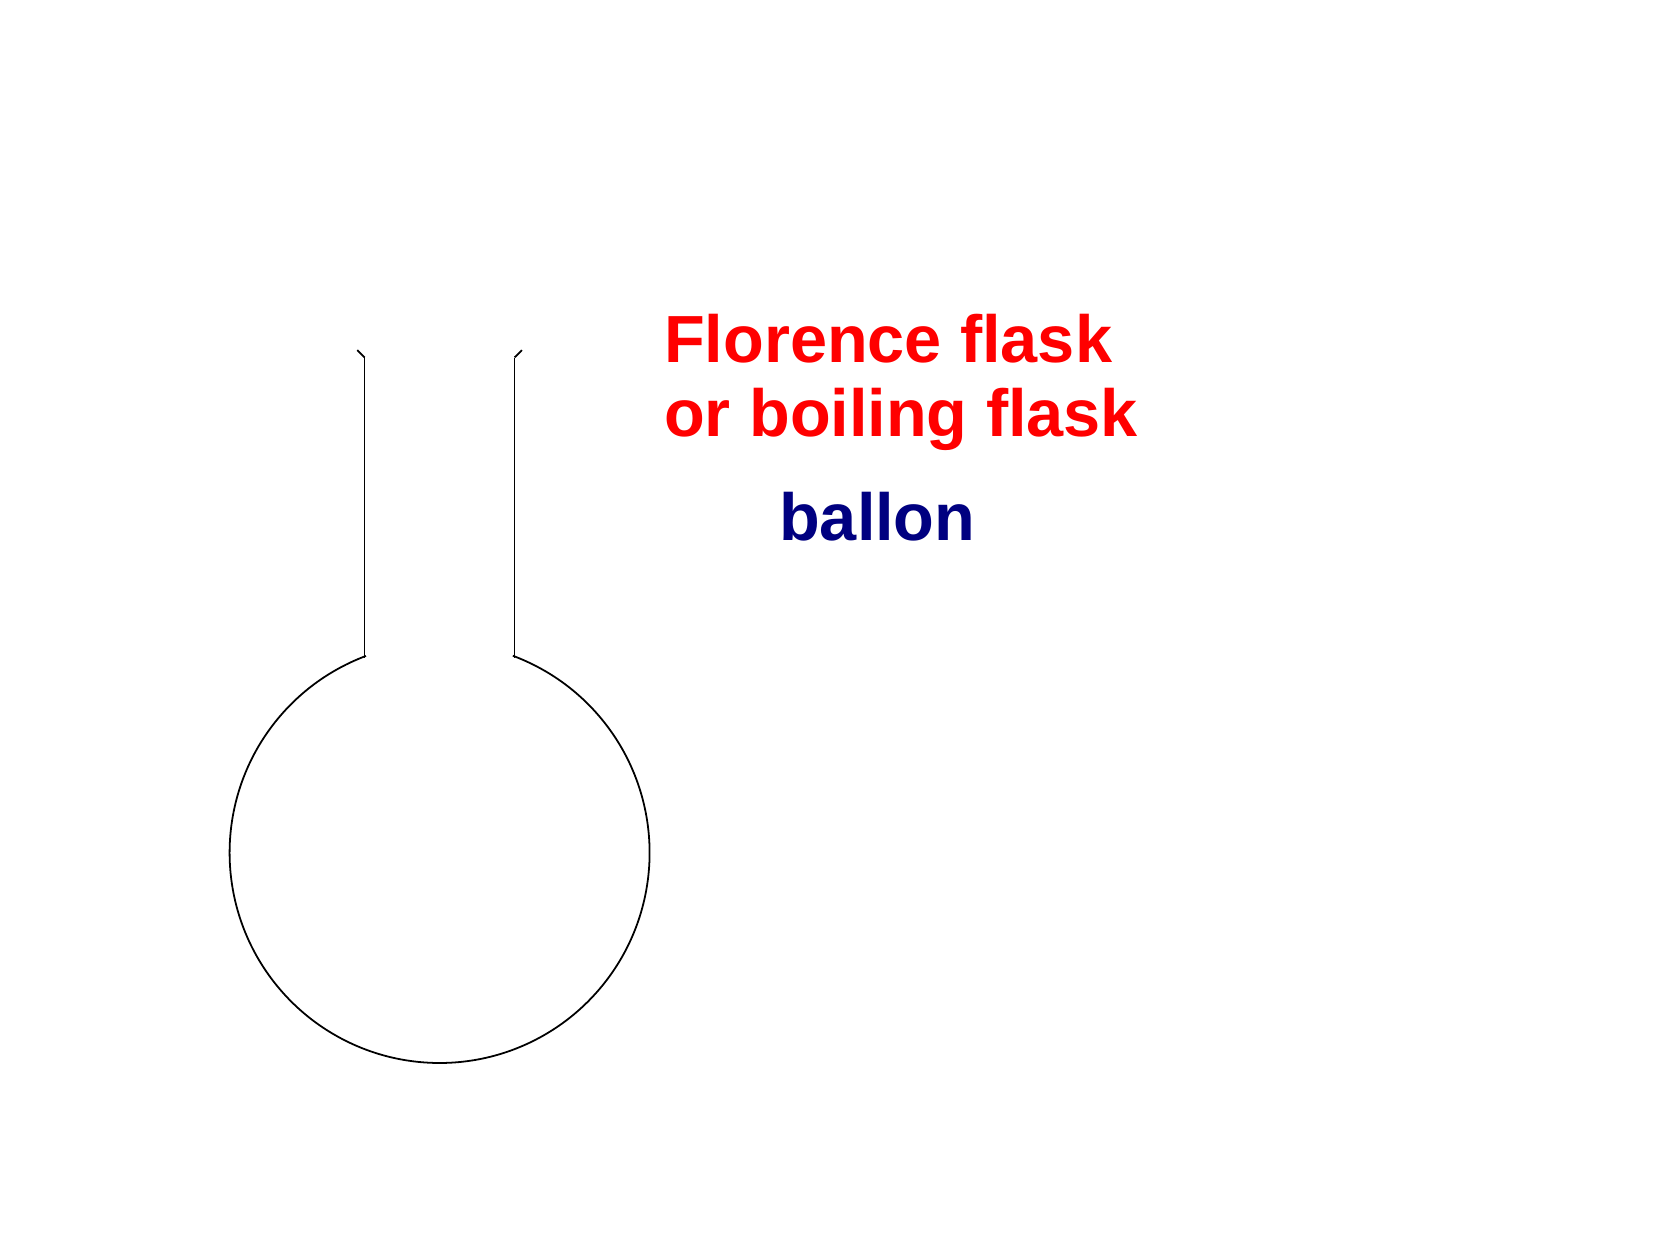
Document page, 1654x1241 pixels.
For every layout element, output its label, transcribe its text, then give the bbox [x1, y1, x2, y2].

text_box Florence flask or boiling flask [649, 294, 1182, 459]
text_box ballon [764, 472, 991, 563]
